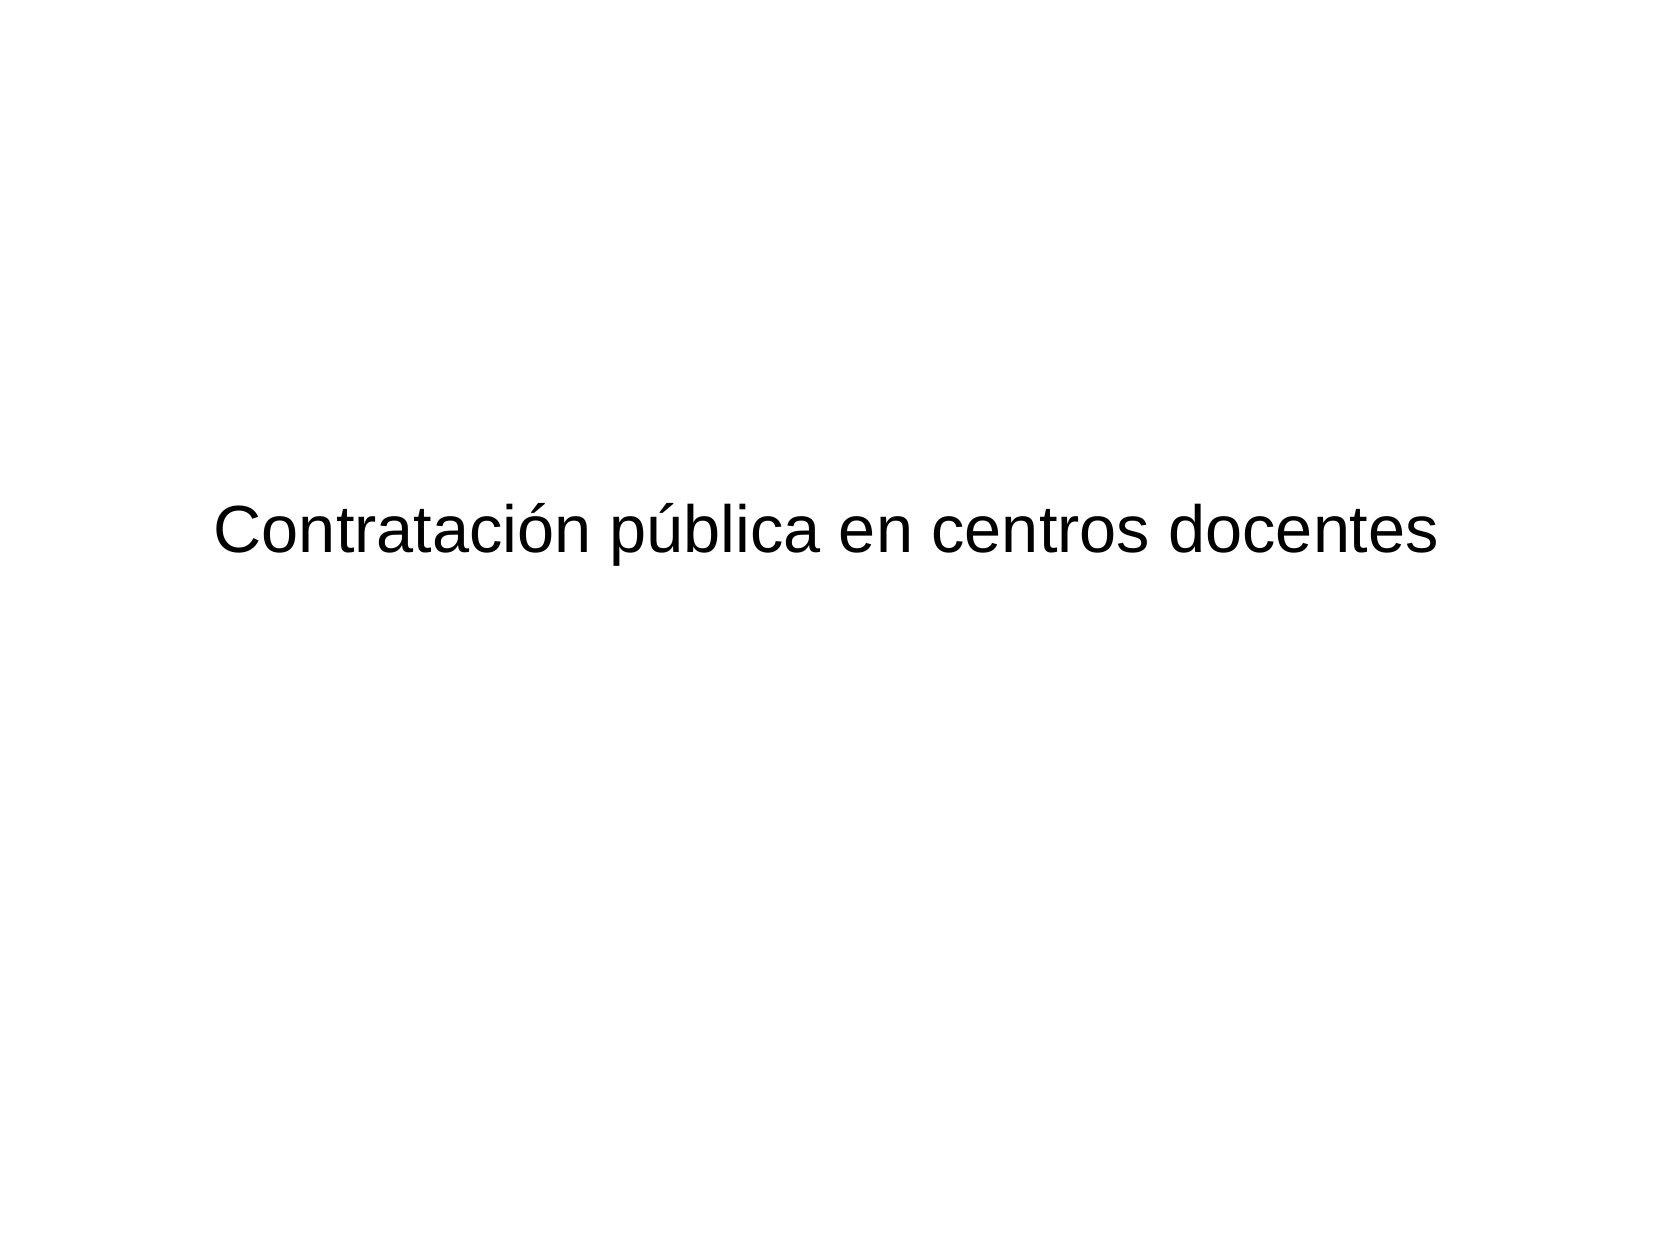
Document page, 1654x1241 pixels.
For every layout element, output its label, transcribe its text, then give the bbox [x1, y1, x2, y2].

subtitle Contratación pública en centros docentes [82, 49, 1571, 1010]
